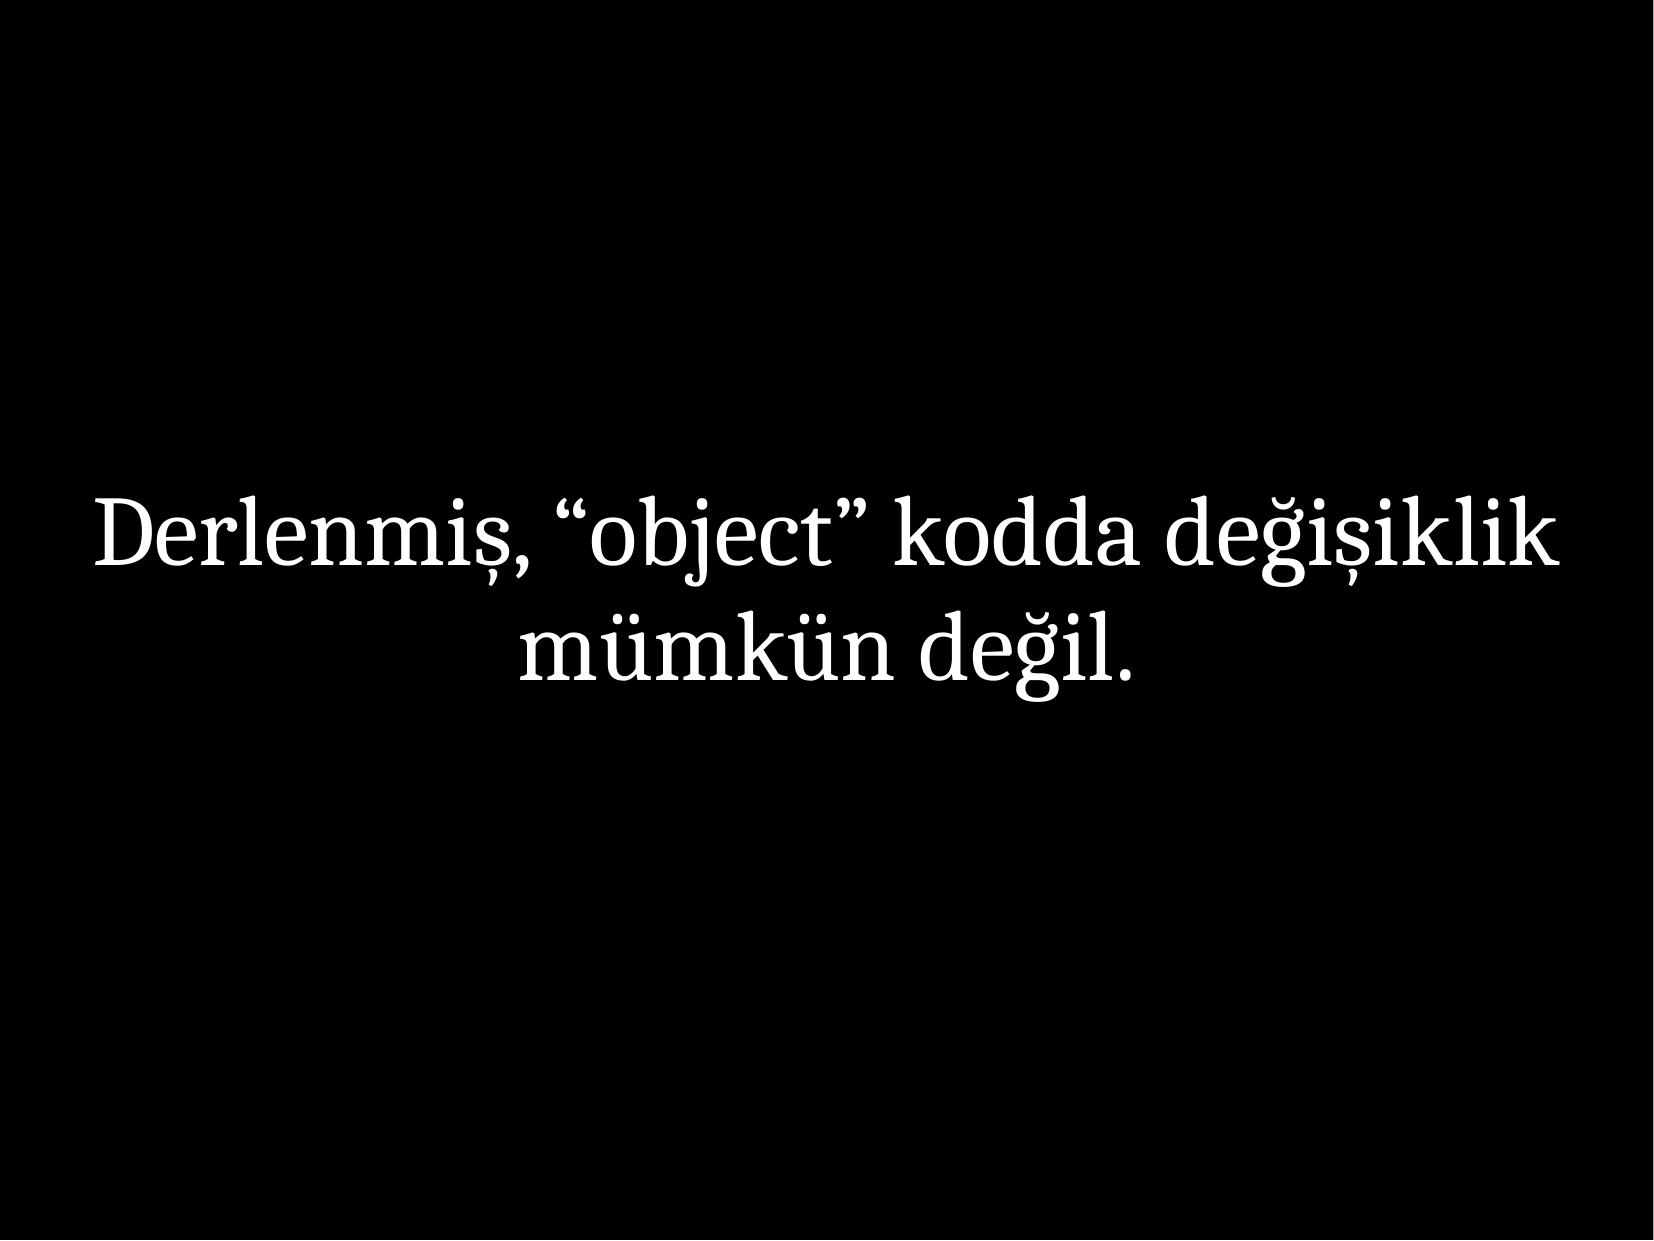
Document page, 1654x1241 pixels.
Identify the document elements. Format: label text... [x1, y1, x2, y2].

title Derlenmiş, “object” kodda değişiklik mümkün değil. [82, 265, 1571, 916]
